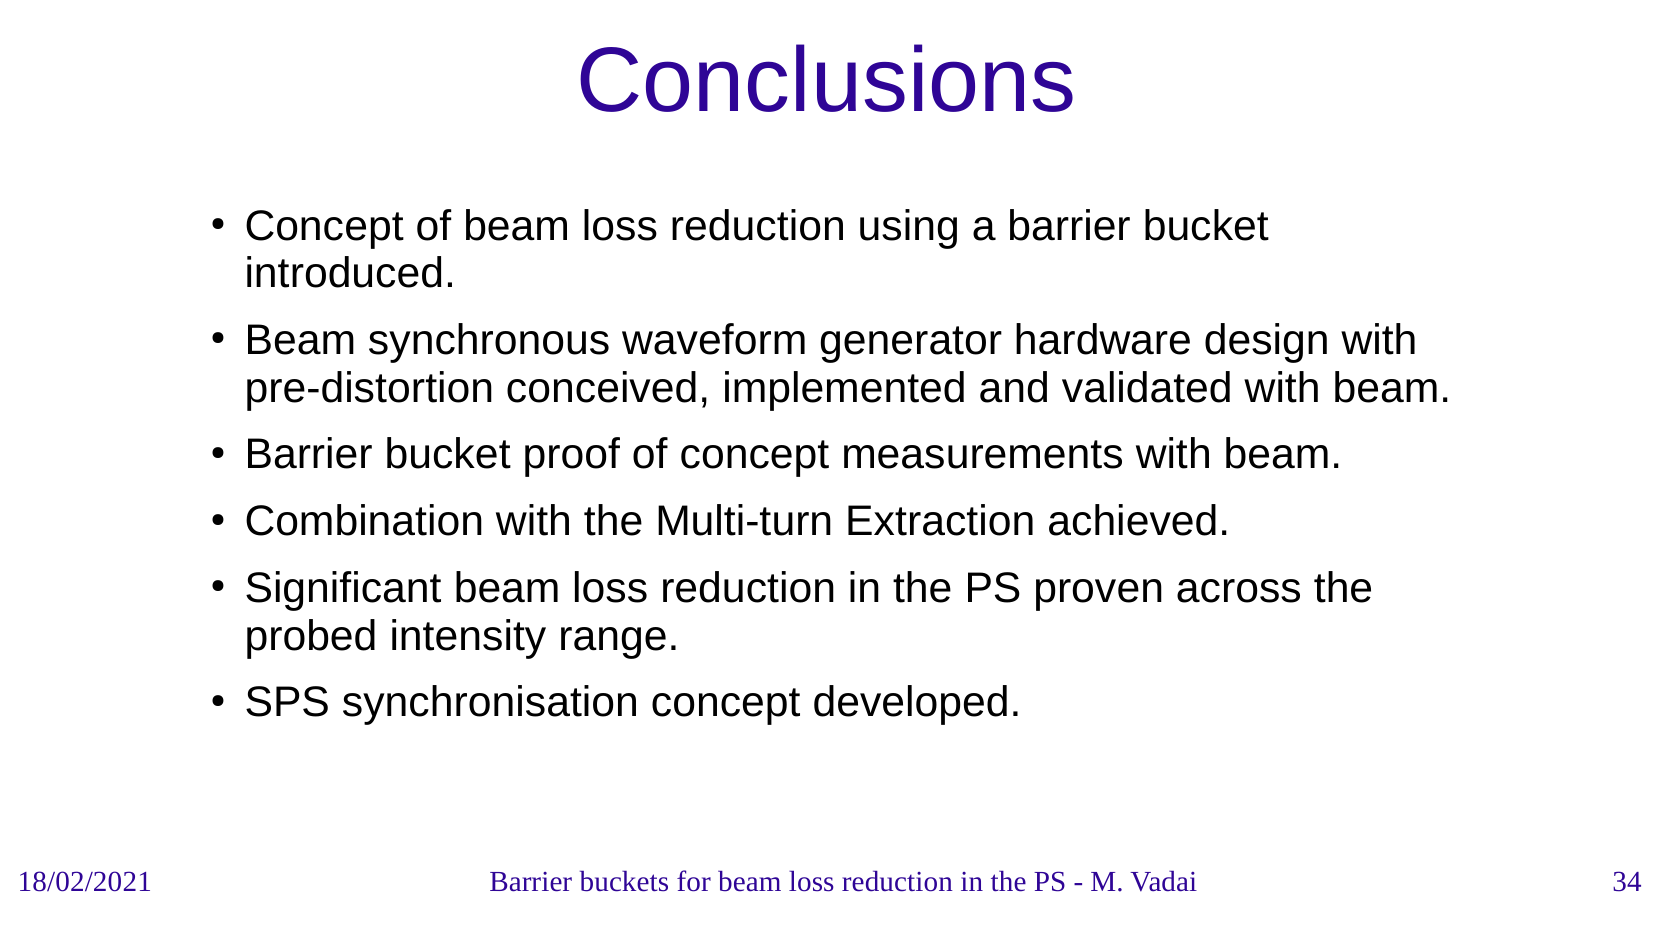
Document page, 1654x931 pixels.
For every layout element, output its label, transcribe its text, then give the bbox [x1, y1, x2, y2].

title Conclusions [82, 1, 1571, 157]
list Concept of beam loss reduction using a barrier bucket introduced. Beam synchronous waveform generator hardware design with pre-distortion conceived, implemented and validated with beam. Barrier bucket proof of concept measurements with beam. Combination with the Multi-turn Extraction achieved. Significant beam loss reduction in the PS proven across the probed intensity range. SPS synchronisation concept developed. [199, 201, 1460, 741]
